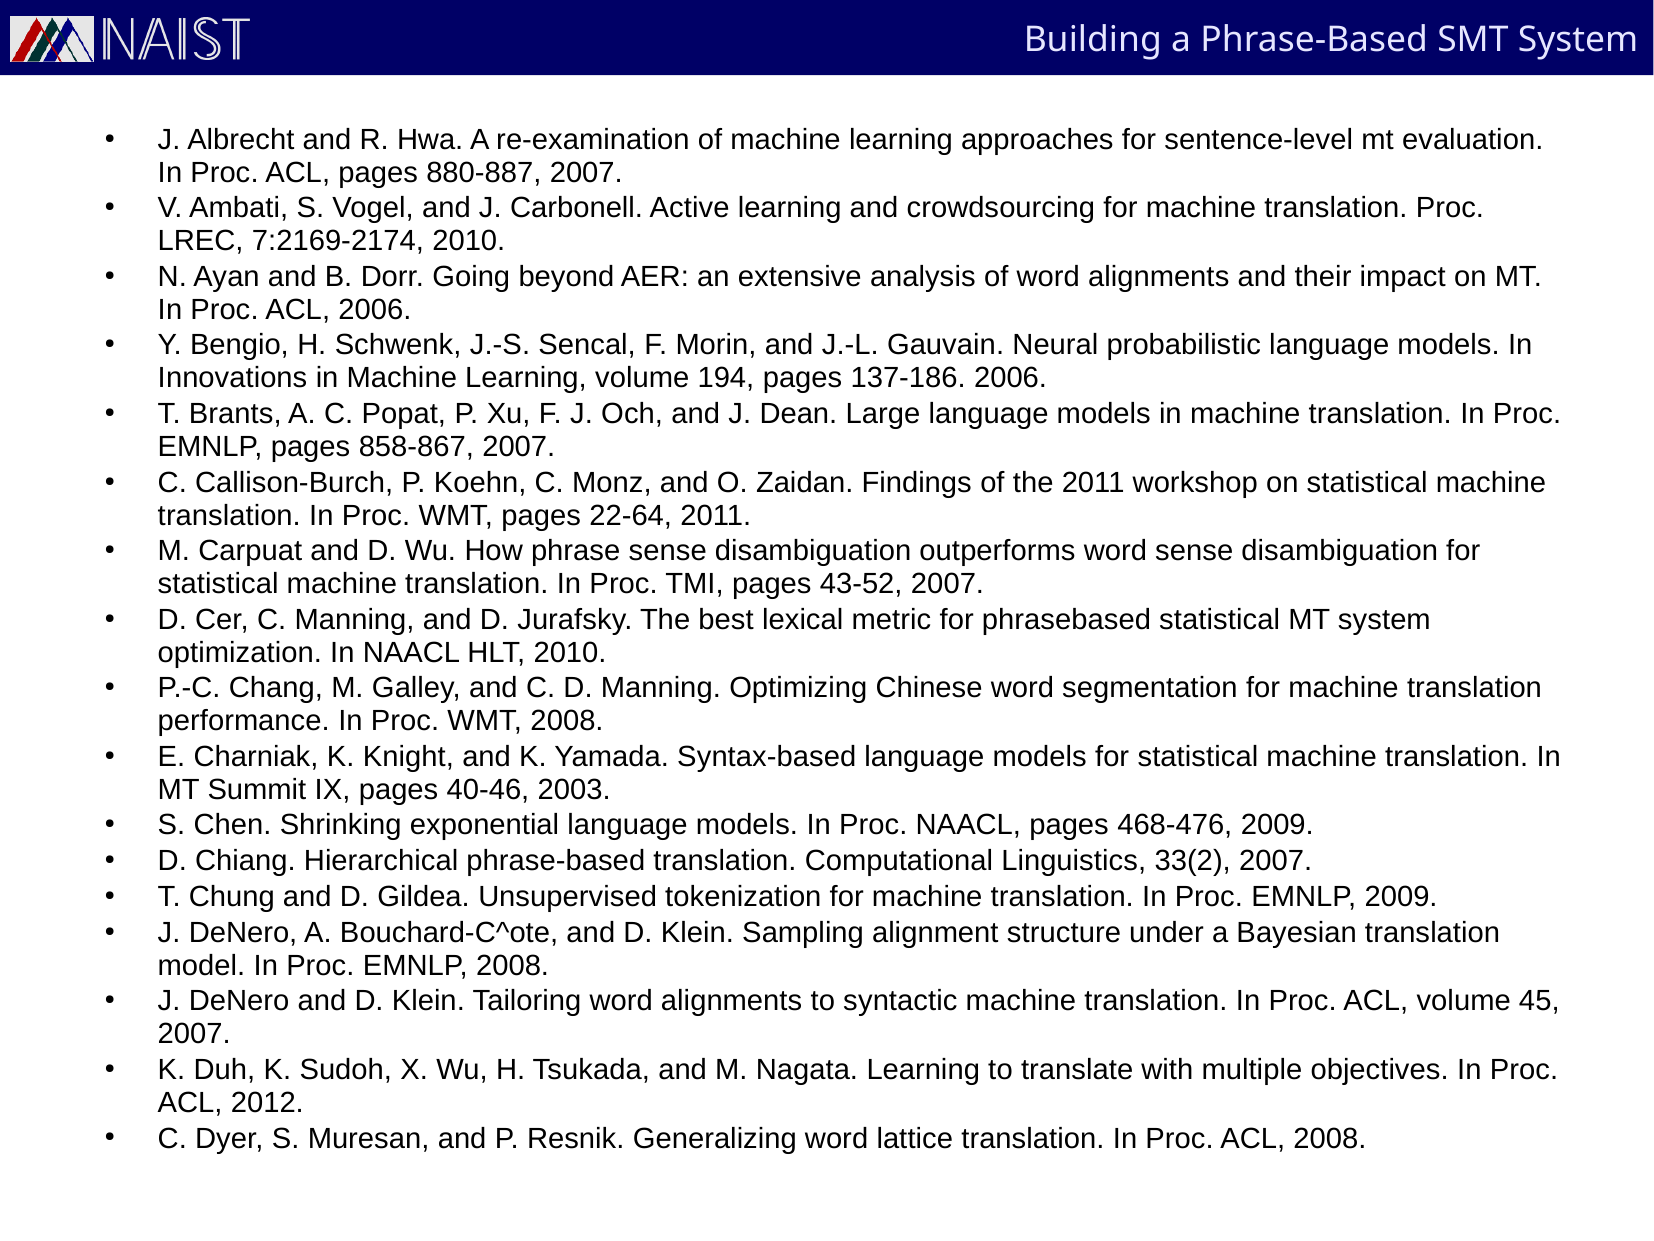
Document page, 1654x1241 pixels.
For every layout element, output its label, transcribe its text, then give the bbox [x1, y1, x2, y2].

list J. Albrecht and R. Hwa. A re-examination of machine learning approaches for sentence-level mt evaluation. In Proc. ACL, pages 880-887, 2007. V. Ambati, S. Vogel, and J. Carbonell. Active learning and crowdsourcing for machine translation. Proc. LREC, 7:2169-2174, 2010. N. Ayan and B. Dorr. Going beyond AER: an extensive analysis of word alignments and their impact on MT. In Proc. ACL, 2006. Y. Bengio, H. Schwenk, J.-S. Sencal, F. Morin, and J.-L. Gauvain. Neural probabilistic language models. In Innovations in Machine Learning, volume 194, pages 137-186. 2006. T. Brants, A. C. Popat, P. Xu, F. J. Och, and J. Dean. Large language models in machine translation. In Proc. EMNLP, pages 858-867, 2007. C. Callison-Burch, P. Koehn, C. Monz, and O. Zaidan. Findings of the 2011 workshop on statistical machine translation. In Proc. WMT, pages 22-64, 2011. M. Carpuat and D. Wu. How phrase sense disambiguation outperforms word sense disambiguation for statistical machine translation. In Proc. TMI, pages 43-52, 2007. D. Cer, C. Manning, and D. Jurafsky. The best lexical metric for phrasebased statistical MT system optimization. In NAACL HLT, 2010. P.-C. Chang, M. Galley, and C. D. Manning. Optimizing Chinese word segmentation for machine translation performance. In Proc. WMT, 2008. E. Charniak, K. Knight, and K. Yamada. Syntax-based language models for statistical machine translation. In MT Summit IX, pages 40-46, 2003. S. Chen. Shrinking exponential language models. In Proc. NAACL, pages 468-476, 2009. D. Chiang. Hierarchical phrase-based translation. Computational Linguistics, 33(2), 2007. T. Chung and D. Gildea. Unsupervised tokenization for machine translation. In Proc. EMNLP, 2009. J. DeNero, A. Bouchard-C^ote, and D. Klein. Sampling alignment structure under a Bayesian translation model. In Proc. EMNLP, 2008. J. DeNero and D. Klein. Tailoring word alignments to syntactic machine translation. In Proc. ACL, volume 45, 2007. K. Duh, K. Sudoh, X. Wu, H. Tsukada, and M. Nagata. Learning to translate with multiple objectives. In Proc. ACL, 2012. C. Dyer, S. Muresan, and P. Resnik. Generalizing word lattice translation. In Proc. ACL, 2008. [86, 122, 1576, 1155]
picture [10, 16, 94, 62]
picture [102, 17, 251, 60]
